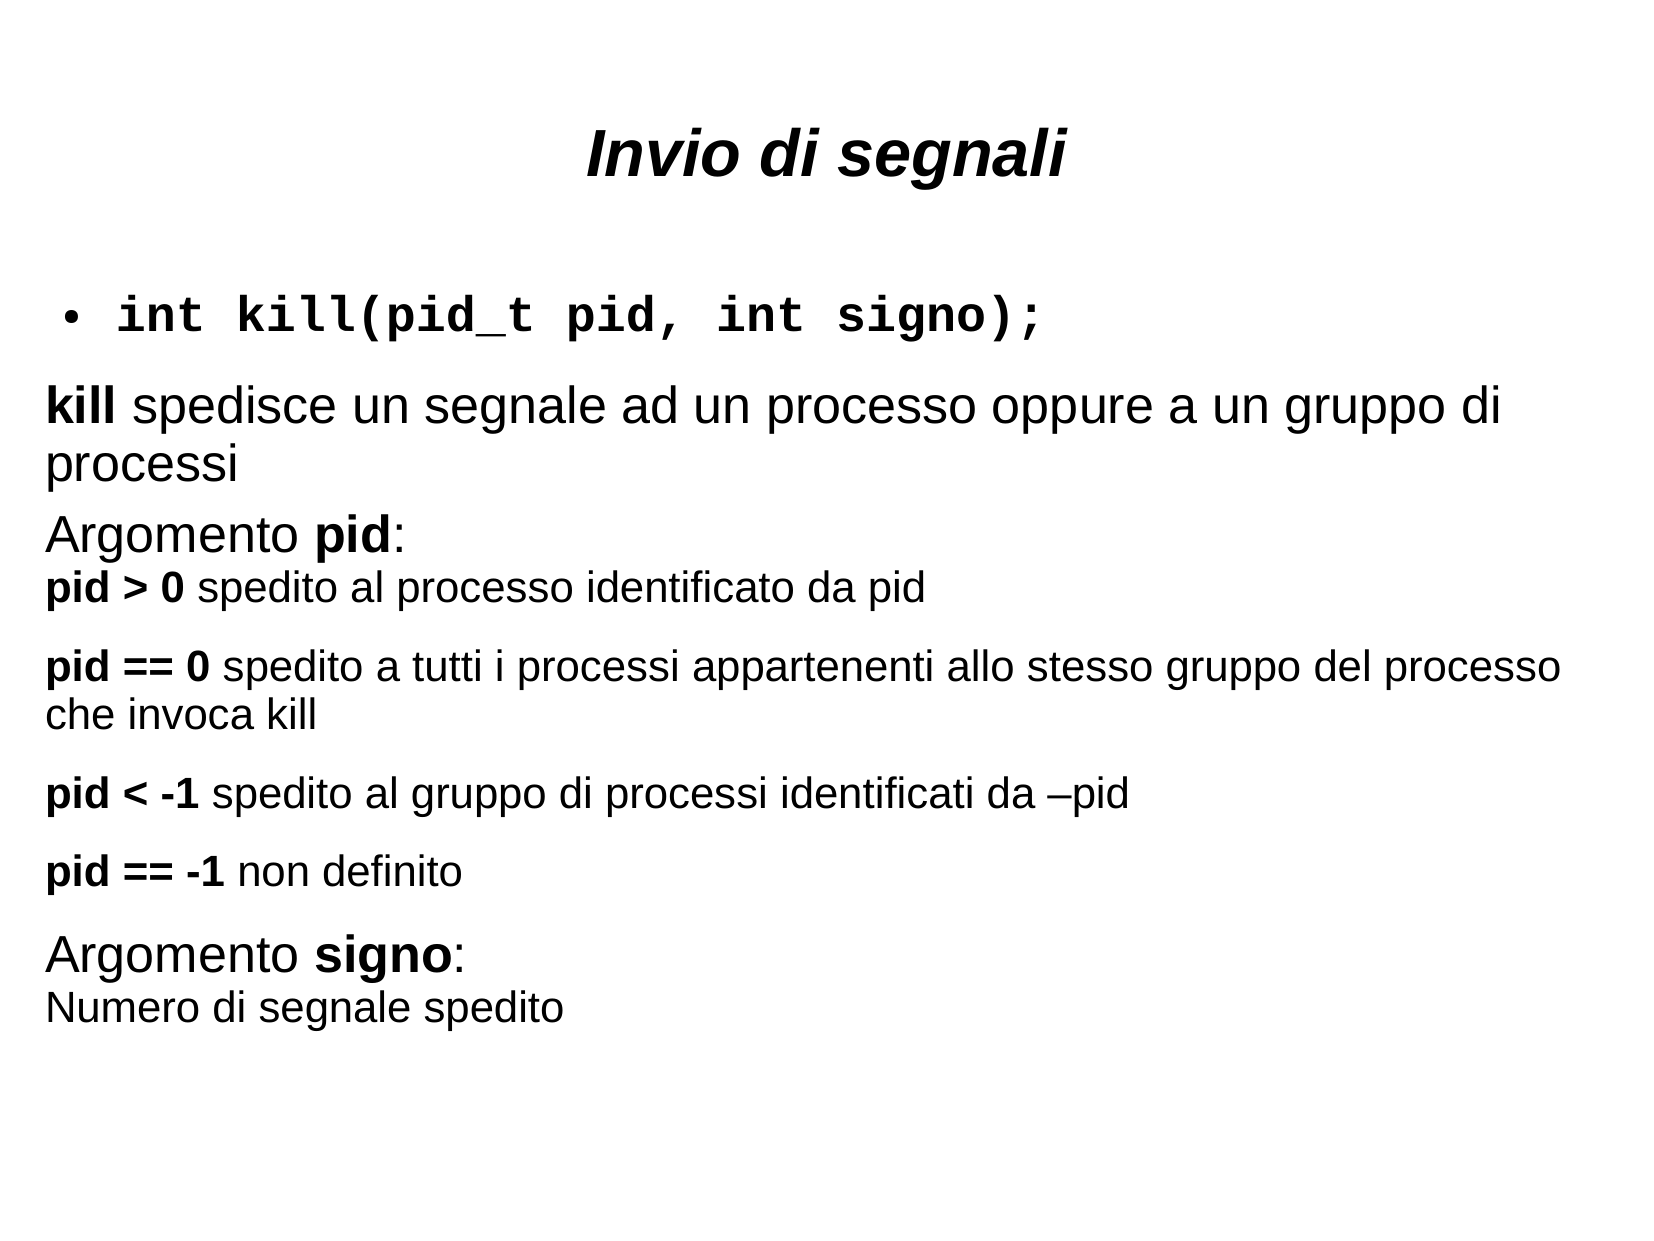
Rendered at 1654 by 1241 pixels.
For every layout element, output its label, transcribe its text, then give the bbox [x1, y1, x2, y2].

title Invio di segnali [82, 49, 1571, 257]
list int kill(pid_t pid, int signo); kill spedisce un segnale ad un processo oppure a un gruppo di processi Argomento pid: pid > 0 spedito al processo identificato da pid pid == 0 spedito a tutti i processi appartenenti allo stesso gruppo del processo che invoca kill pid < -1 spedito al gruppo di processi identificati da –pid pid == -1 non definito Argomento signo: Numero di segnale spedito [45, 290, 1621, 1171]
